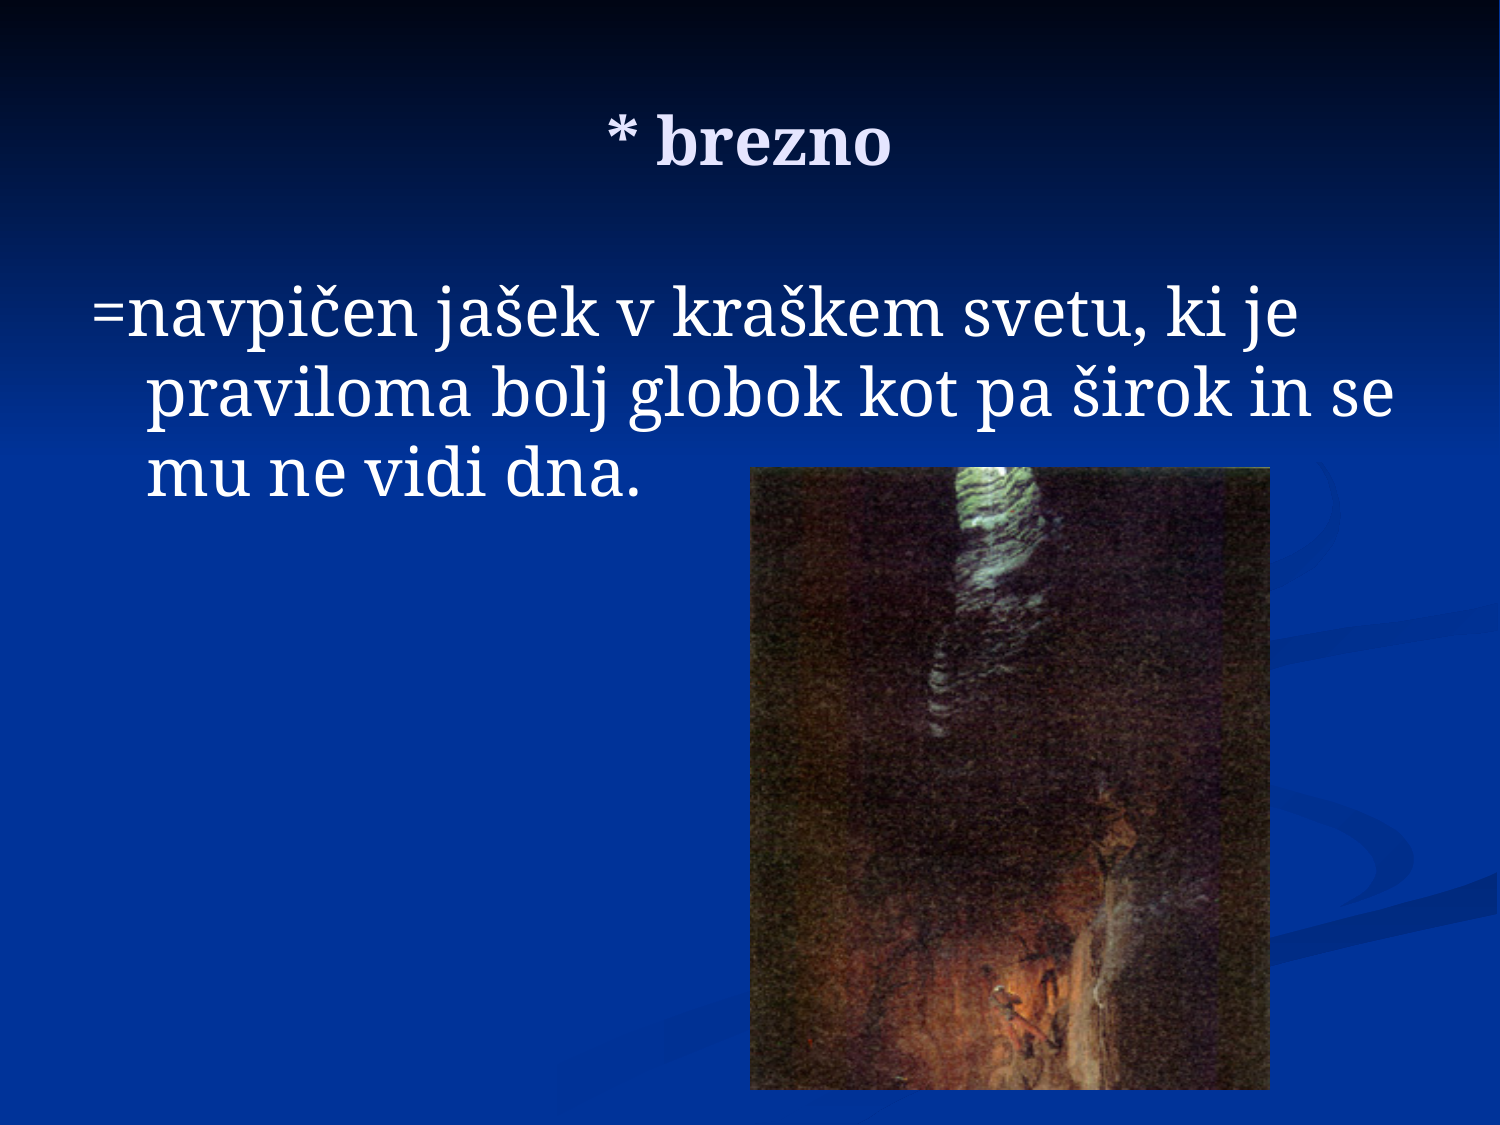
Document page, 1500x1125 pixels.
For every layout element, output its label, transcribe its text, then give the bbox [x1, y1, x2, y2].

title * brezno [75, 45, 1425, 233]
picture [750, 467, 1270, 1091]
list =navpičen jašek v kraškem svetu, ki je praviloma bolj globok kot pa širok in se mu ne vidi dna. [75, 262, 1425, 1005]
